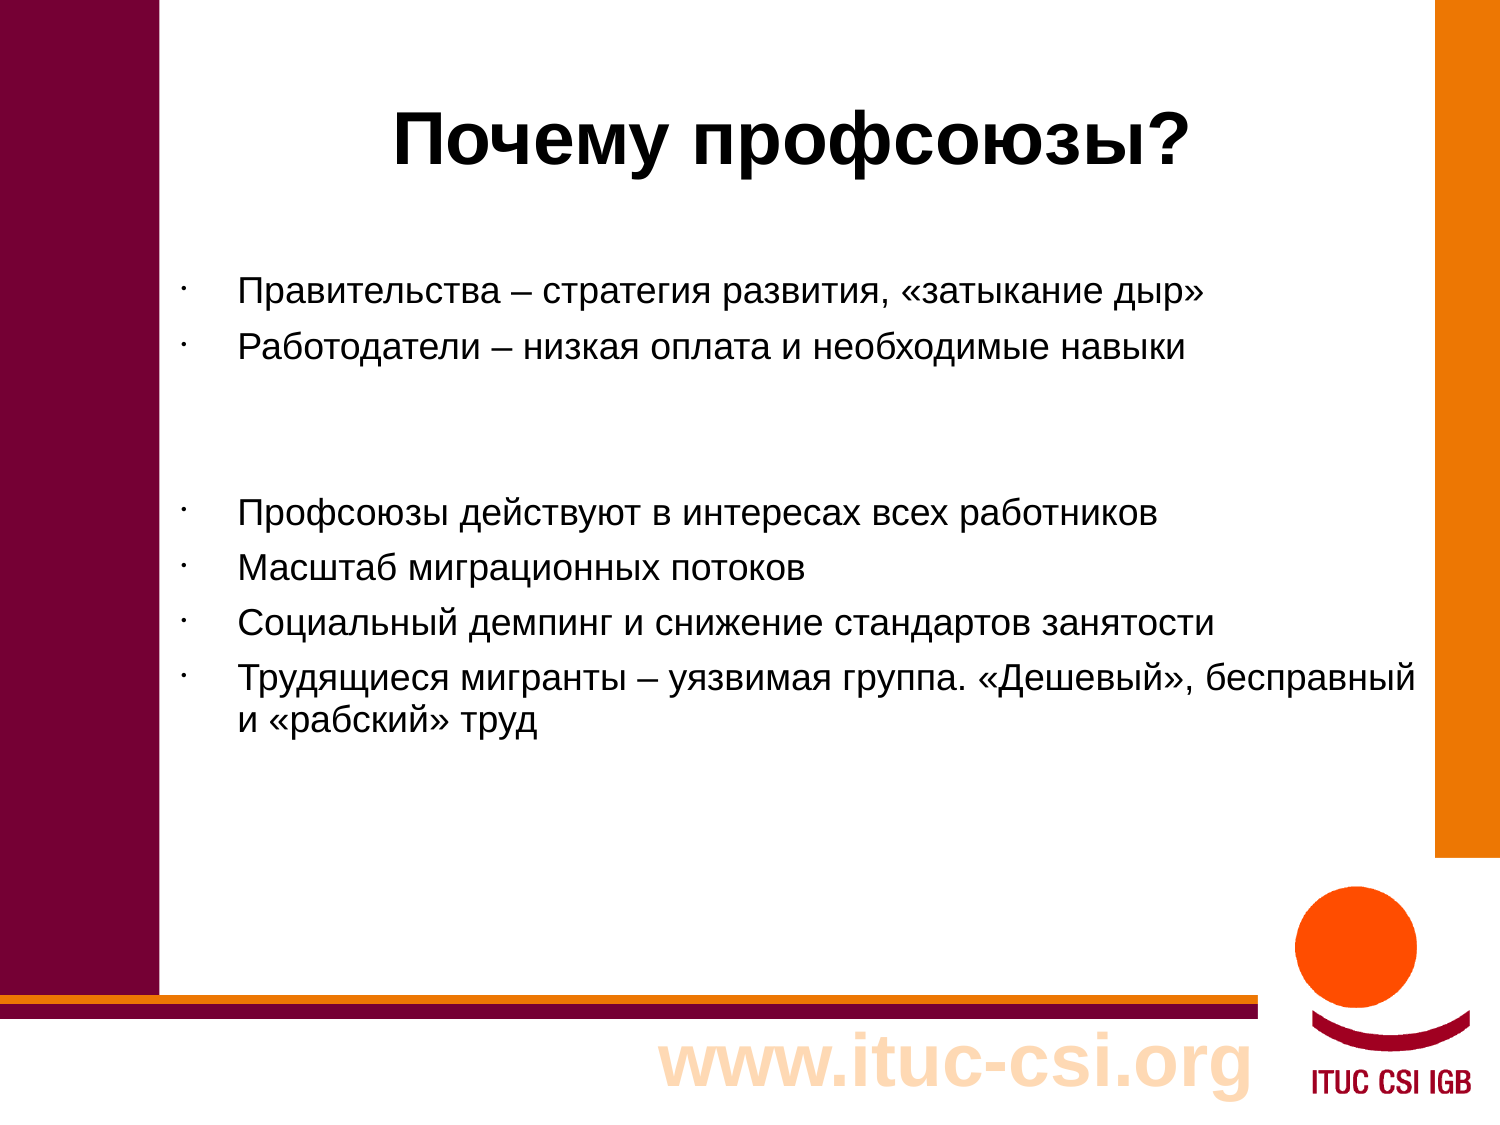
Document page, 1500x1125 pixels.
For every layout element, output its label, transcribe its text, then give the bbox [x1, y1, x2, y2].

text_box [0, 0, 1500, 1125]
list Правительства – стратегия развития, «затыкание дыр» Работодатели – низкая оплата и необходимые навыки Профсоюзы действуют в интересах всех работников Масштаб миграционных потоков Социальный демпинг и снижение стандартов занятости Трудящиеся мигранты – уязвимая группа. «Дешевый», бесправный и «рабский» труд [166, 262, 1432, 870]
title Почему профсоюзы? [160, 45, 1425, 233]
picture [1295, 886, 1471, 1094]
text_box www.ituc-csi.org [100, 1011, 1270, 1117]
text_box [0, 0, 160, 995]
